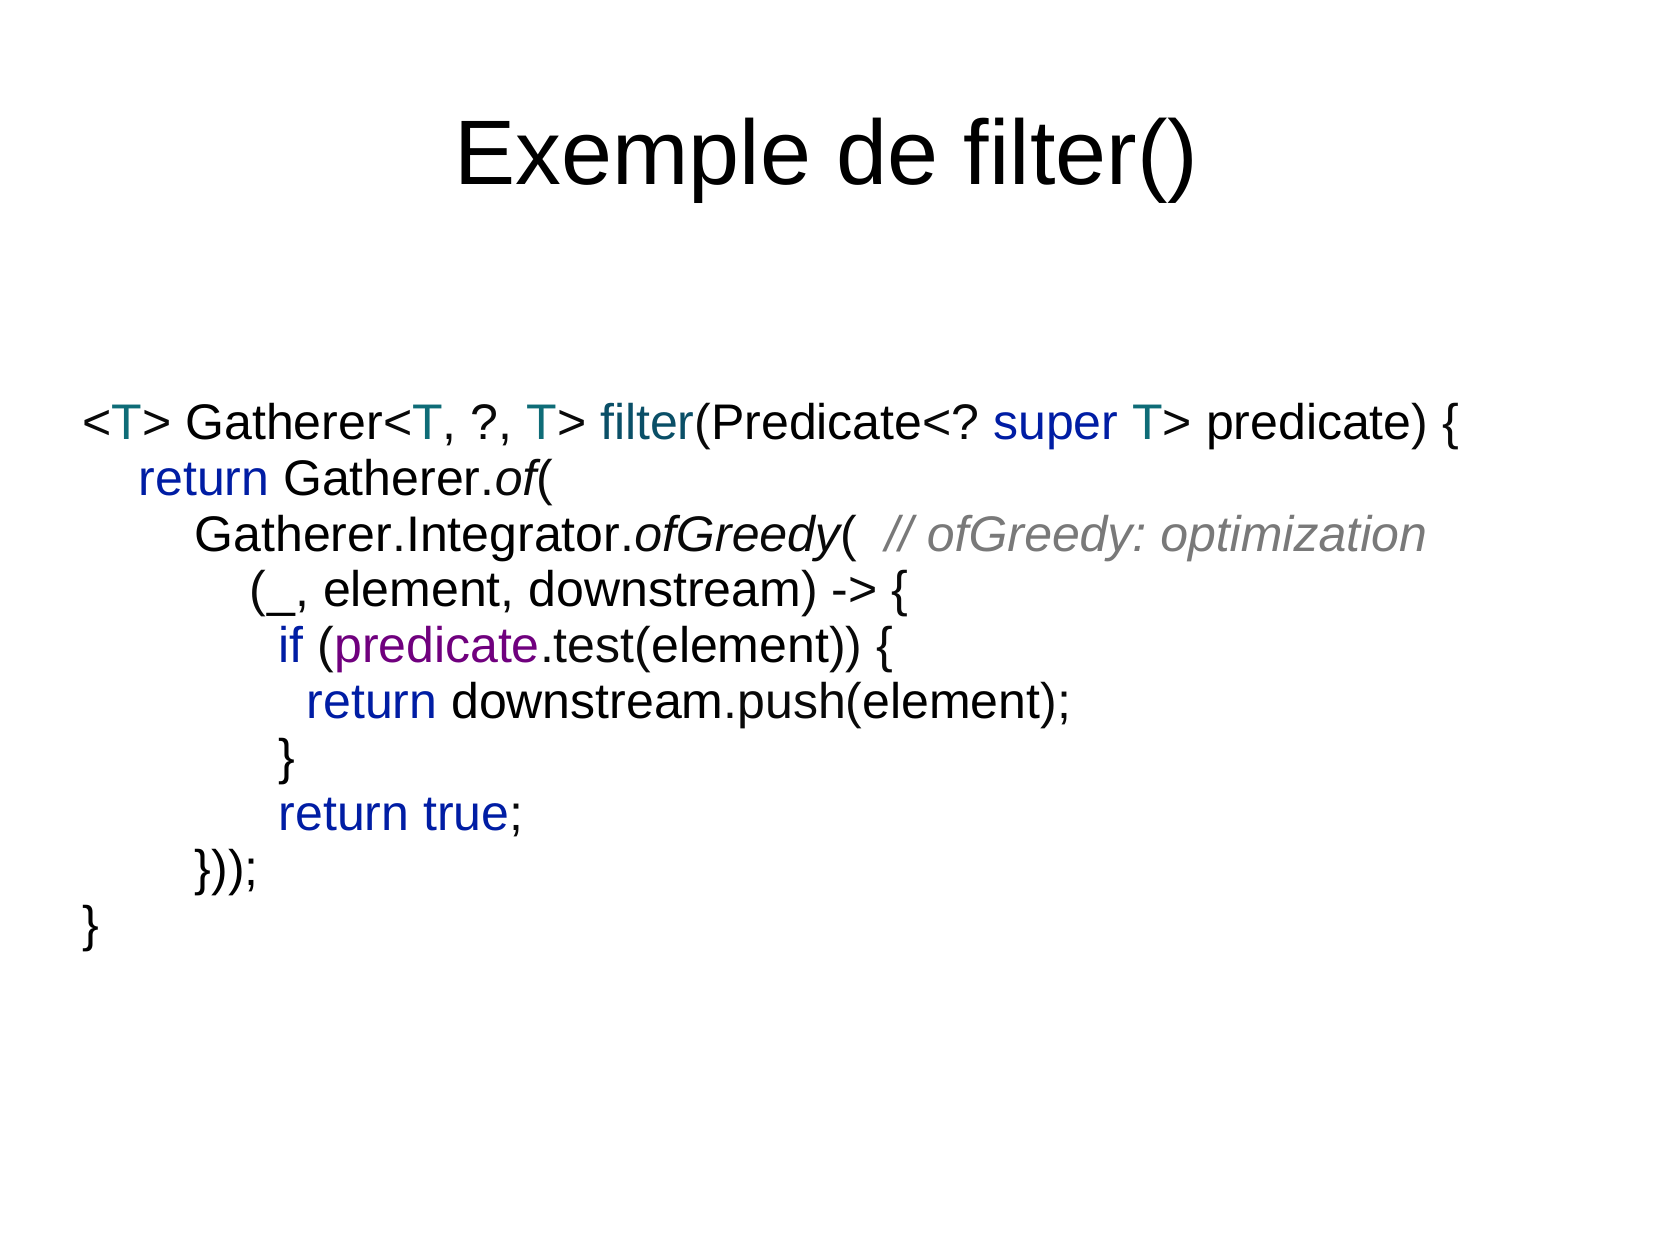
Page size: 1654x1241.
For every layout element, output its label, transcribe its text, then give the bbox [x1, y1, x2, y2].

list <T> Gatherer<T, ?, T> filter(Predicate<? super T> predicate) { return Gatherer.of( Gatherer.Integrator.ofGreedy( // ofGreedy: optimization (_, element, downstream) -> { if (predicate.test(element)) { return downstream.push(element); } return true; })); } [82, 290, 1571, 1010]
title Exemple de filter() [82, 49, 1571, 257]
